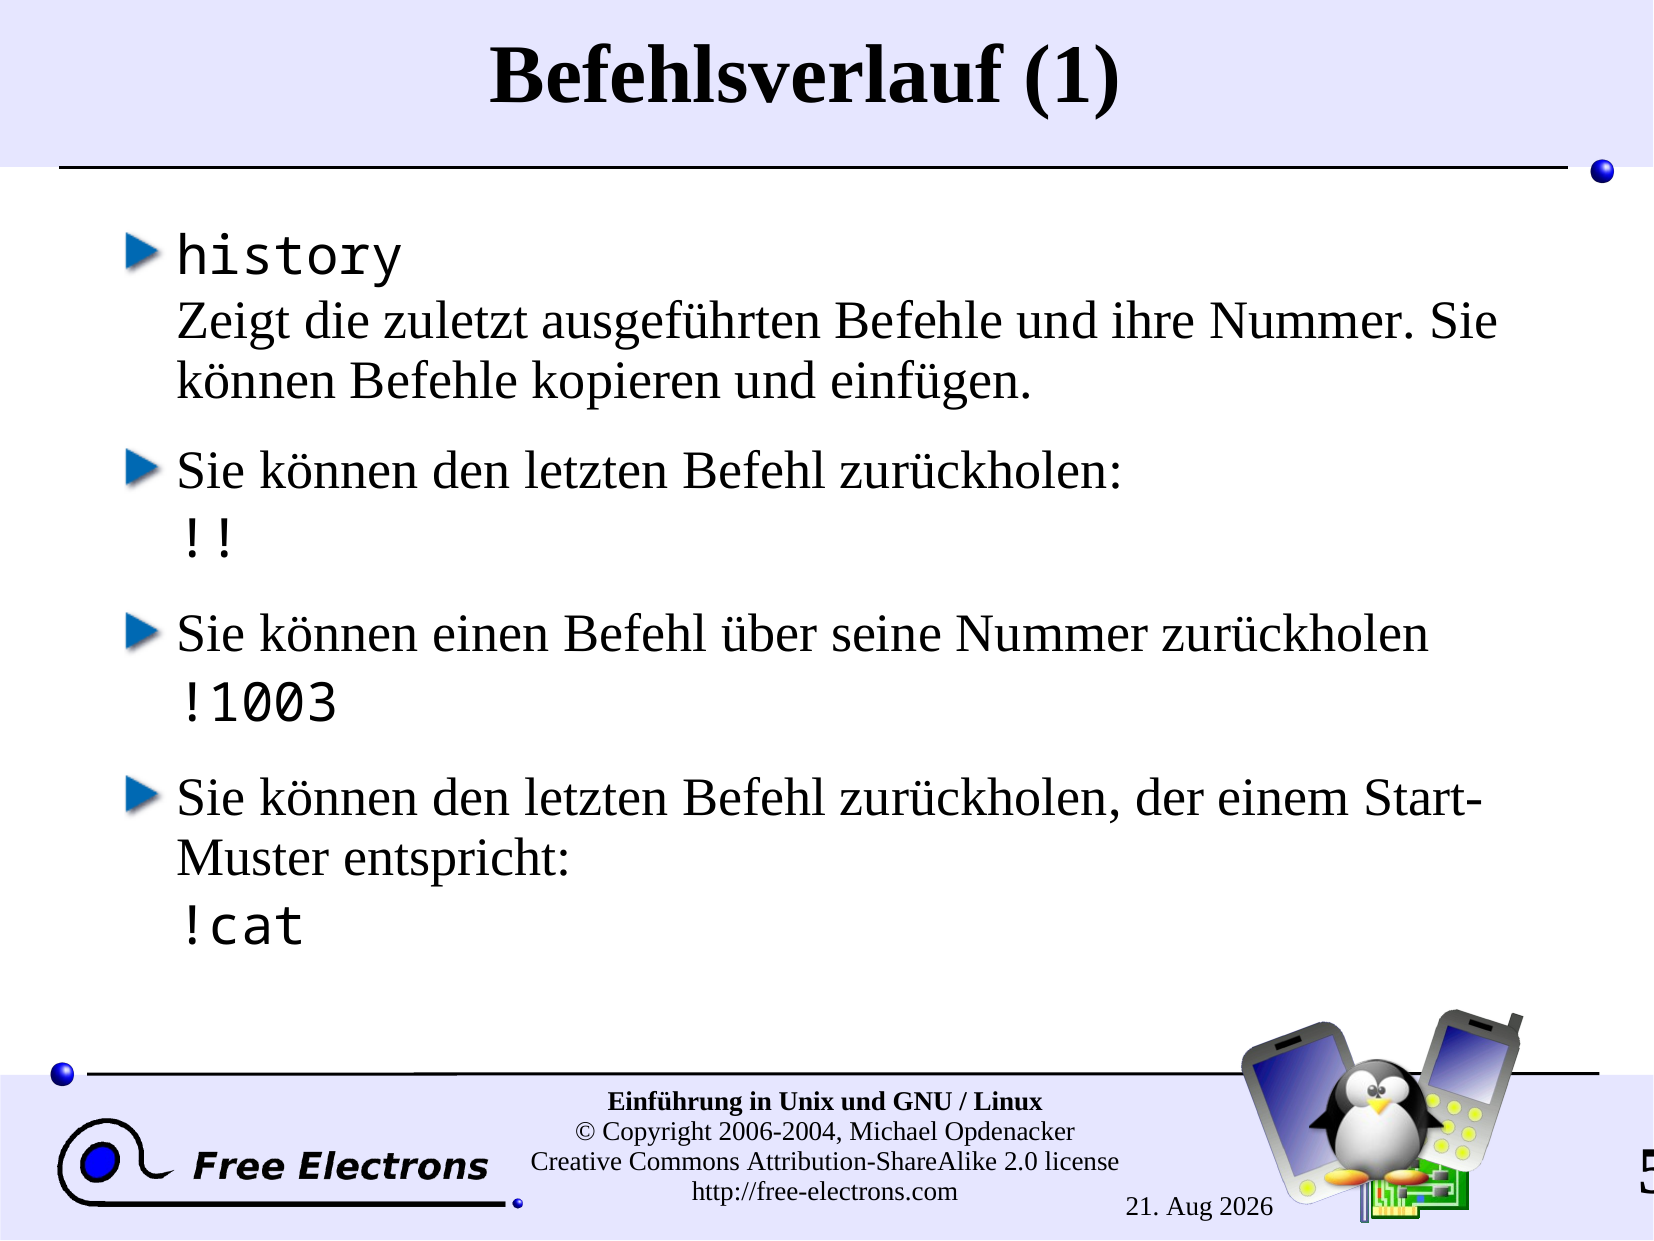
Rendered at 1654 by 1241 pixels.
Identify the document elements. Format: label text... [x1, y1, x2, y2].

picture [50, 1107, 527, 1216]
list history Zeigt die zuletzt ausgeführten Befehle und ihre Nummer. Sie können Befehle kopieren und einfügen. Sie können den letzten Befehl zurückholen: !! Sie können einen Befehl über seine Nummer zurückholen !1003 Sie können den letzten Befehl zurückholen, der einem Start-Muster entspricht: !cat [105, 216, 1518, 1066]
title Befehlsverlauf (1) [60, 28, 1551, 121]
picture [1231, 1007, 1538, 1241]
